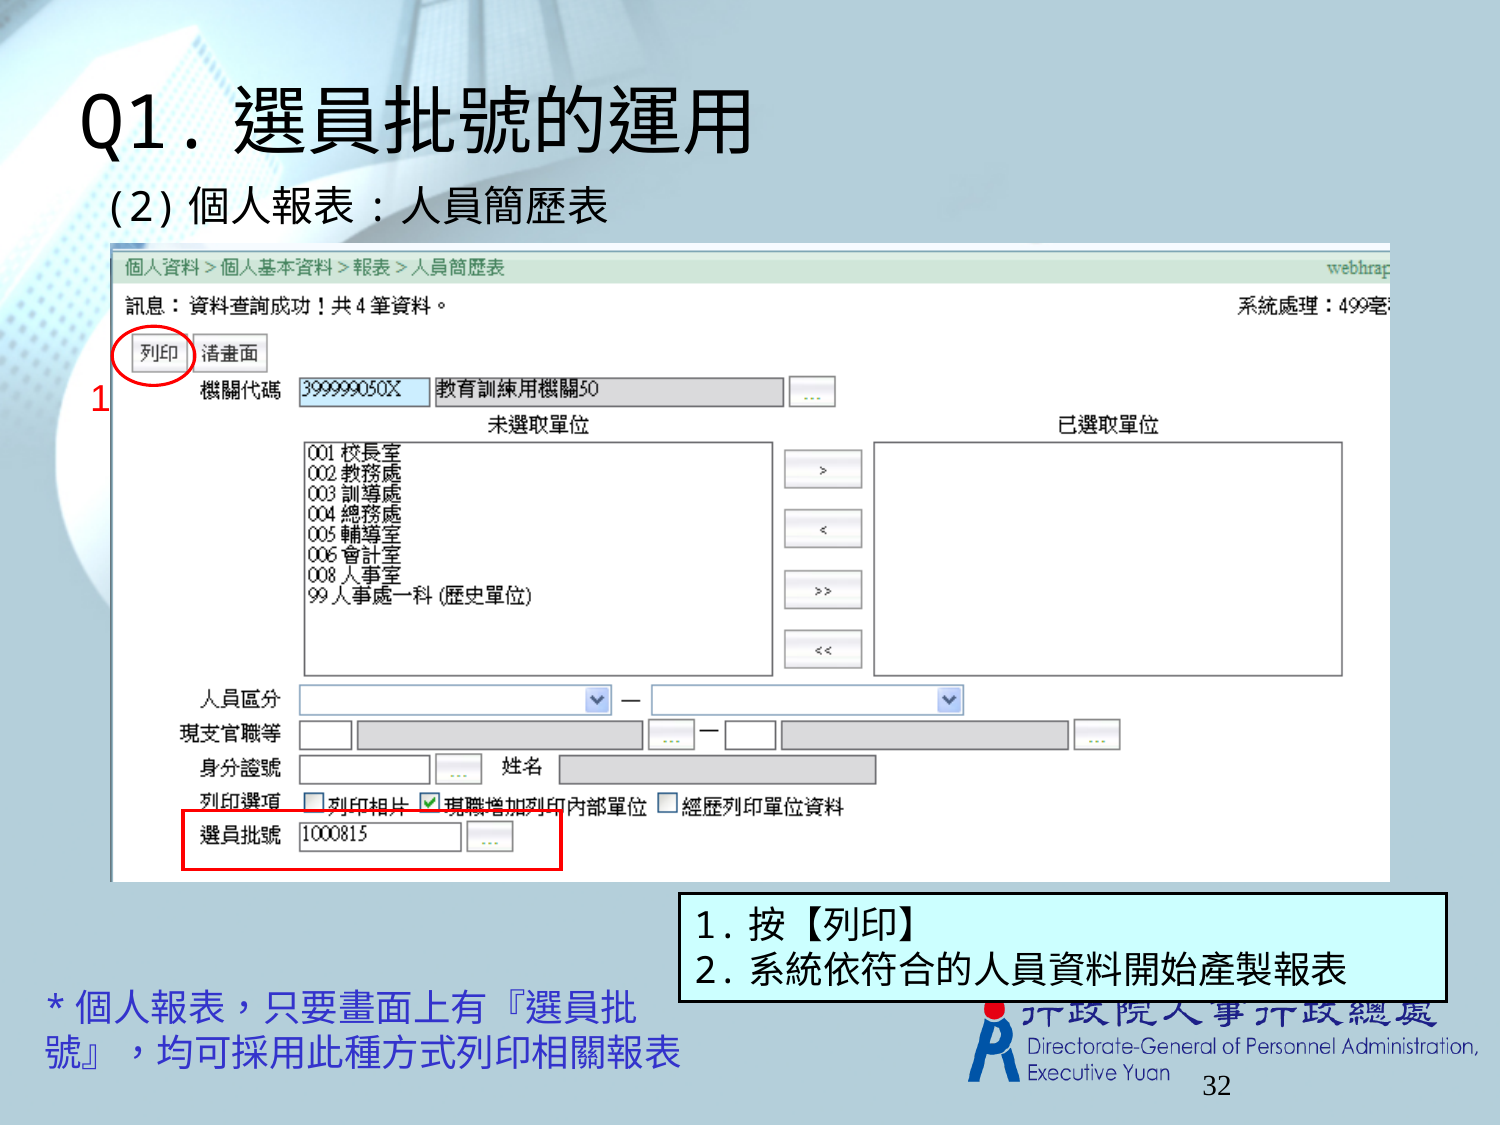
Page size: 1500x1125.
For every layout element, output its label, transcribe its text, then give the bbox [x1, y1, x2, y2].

text_box [1187, 1058, 1500, 1125]
text_box Q1.選員批號的運用 [65, 66, 1400, 171]
text_box *個人報表，只要畫面上有『選員批號』，均可採用此種方式列印相關報表 [29, 976, 703, 1081]
picture [110, 360, 116, 373]
text_box (2)個人報表:人員簡歷表 [89, 173, 1423, 238]
picture [114, 328, 193, 383]
text_box 1 [76, 373, 124, 419]
text_box 1.按【列印】 2.系統依符合的人員資料開始產製報表 [679, 893, 1447, 1002]
picture [110, 243, 1390, 882]
